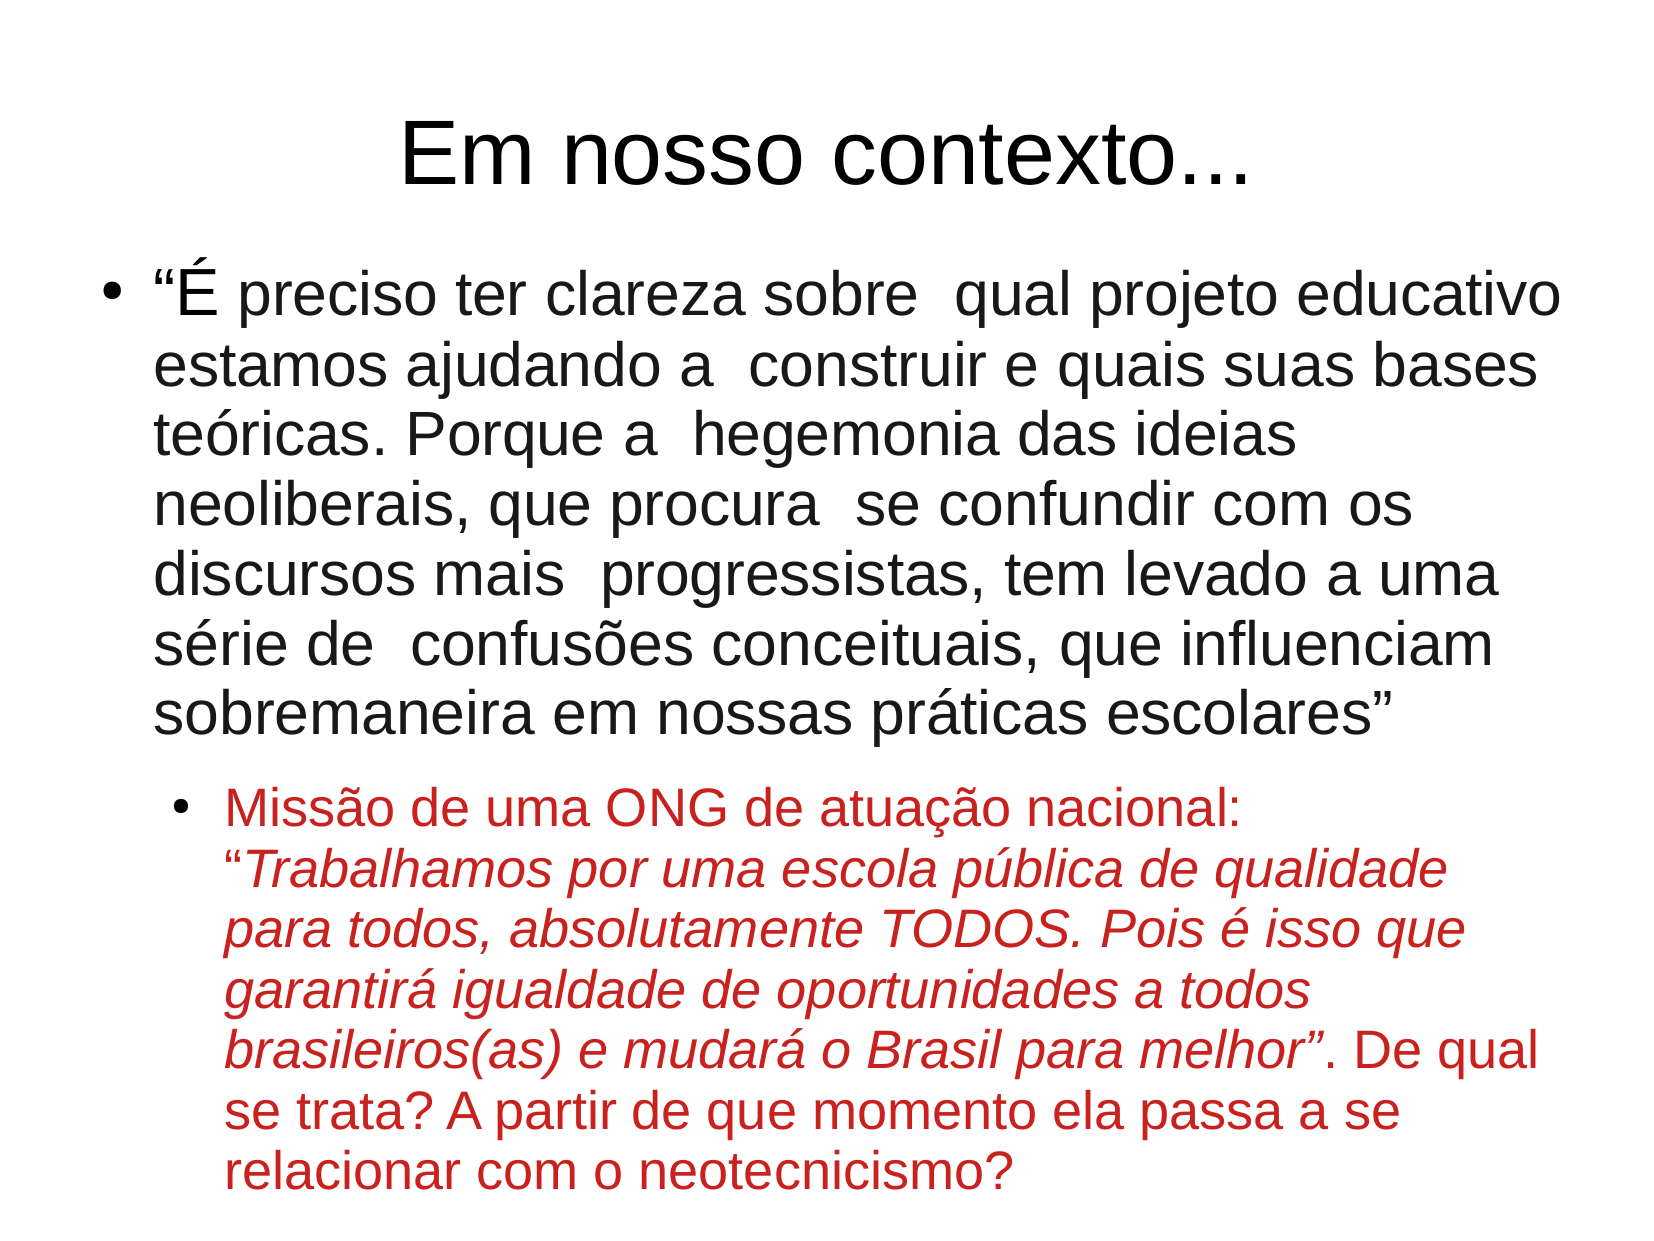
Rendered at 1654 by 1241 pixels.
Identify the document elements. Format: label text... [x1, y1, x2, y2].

title Em nosso contexto... [82, 49, 1571, 254]
list “É preciso ter clareza sobre qual projeto educativo estamos ajudando a construir e quais suas bases teóricas. Porque a hegemonia das ideias neoliberais, que procura se confundir com os discursos mais progressistas, tem levado a uma série de confusões conceituais, que influenciam sobremaneira em nossas práticas escolares” Missão de uma ONG de atuação nacional: “Trabalhamos por uma escola pública de qualidade para todos, absolutamente TODOS. Pois é isso que garantirá igualdade de oportunidades a todos brasileiros(as) e mudará o Brasil para melhor”. De qual se trata? A partir de que momento ela passa a se relacionar com o neotecnicismo? [82, 254, 1571, 1202]
